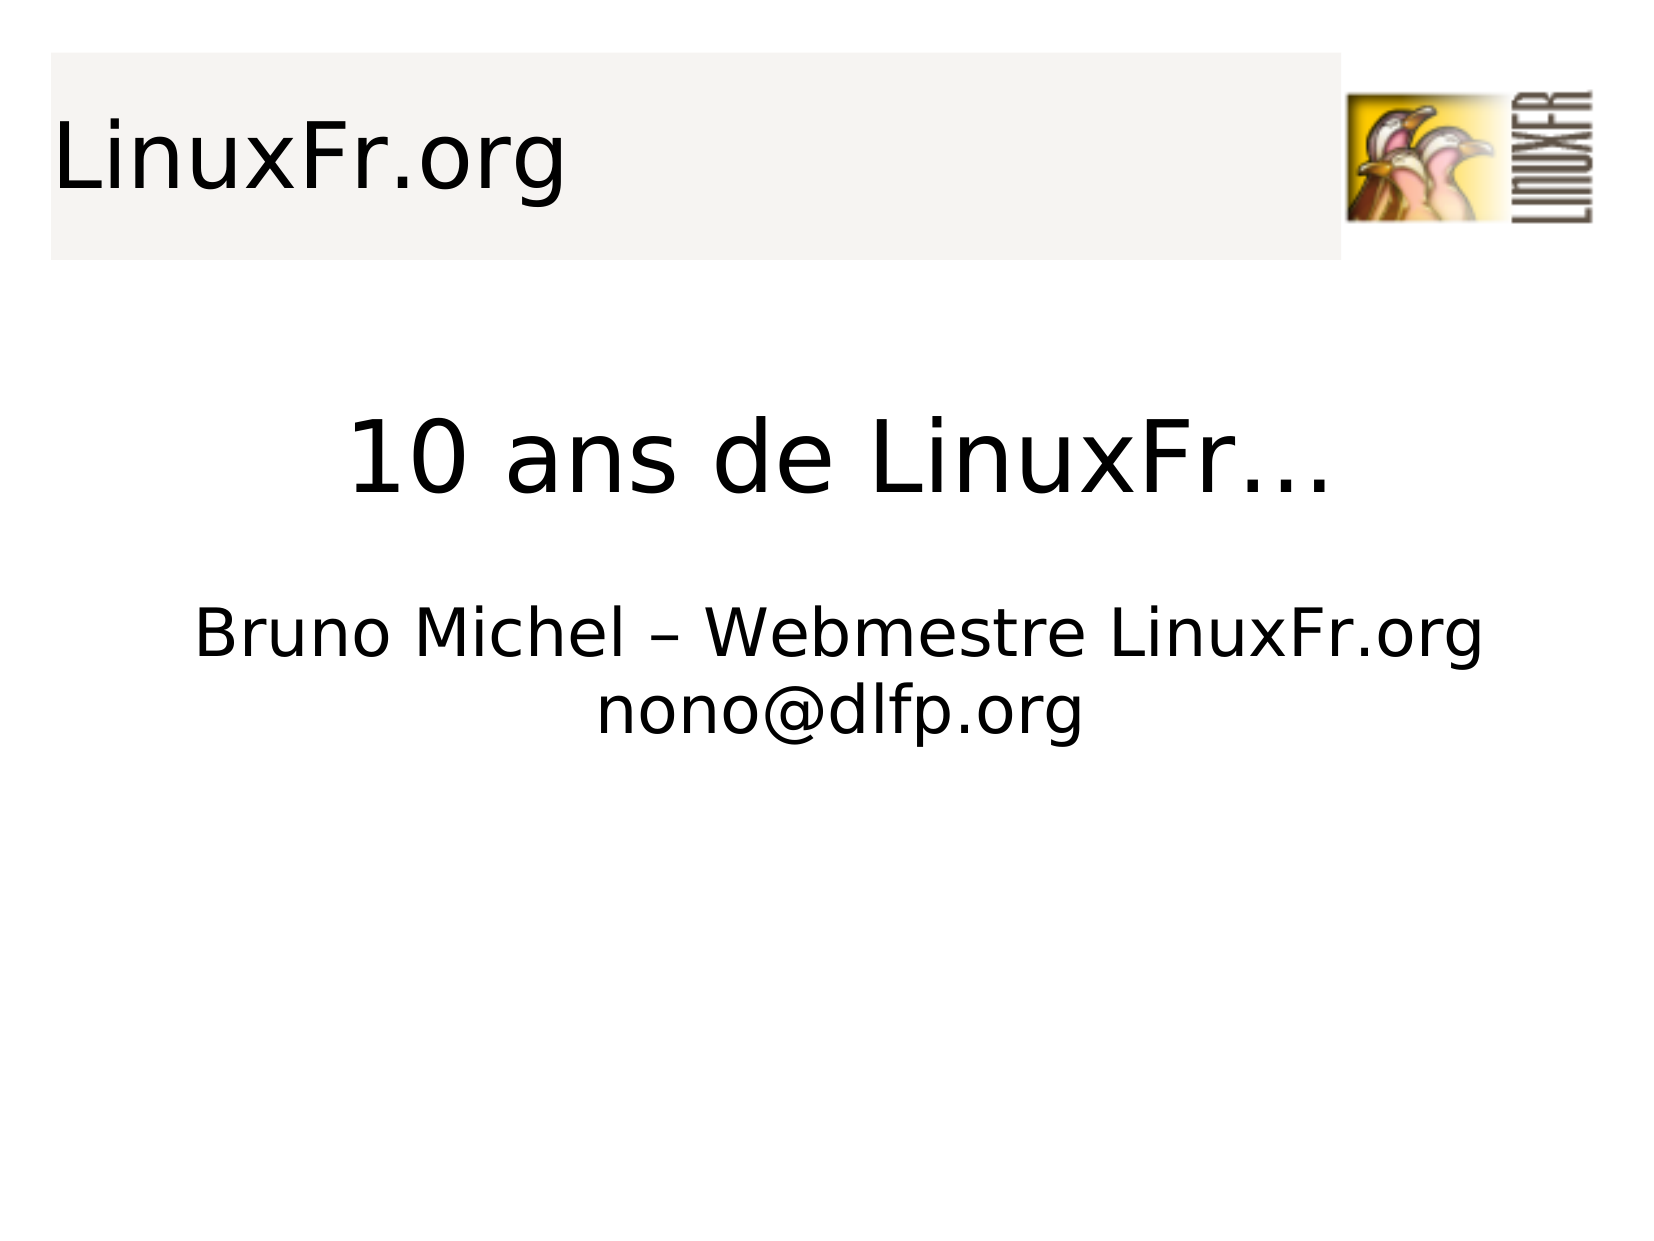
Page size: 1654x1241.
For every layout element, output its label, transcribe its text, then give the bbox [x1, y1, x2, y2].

subtitle 10 ans de LinuxFr… Bruno Michel – Webmestre LinuxFr.org nono@dlfp.org [54, 259, 1628, 1103]
title LinuxFr.org [51, 52, 1342, 260]
picture [1342, 88, 1601, 229]
